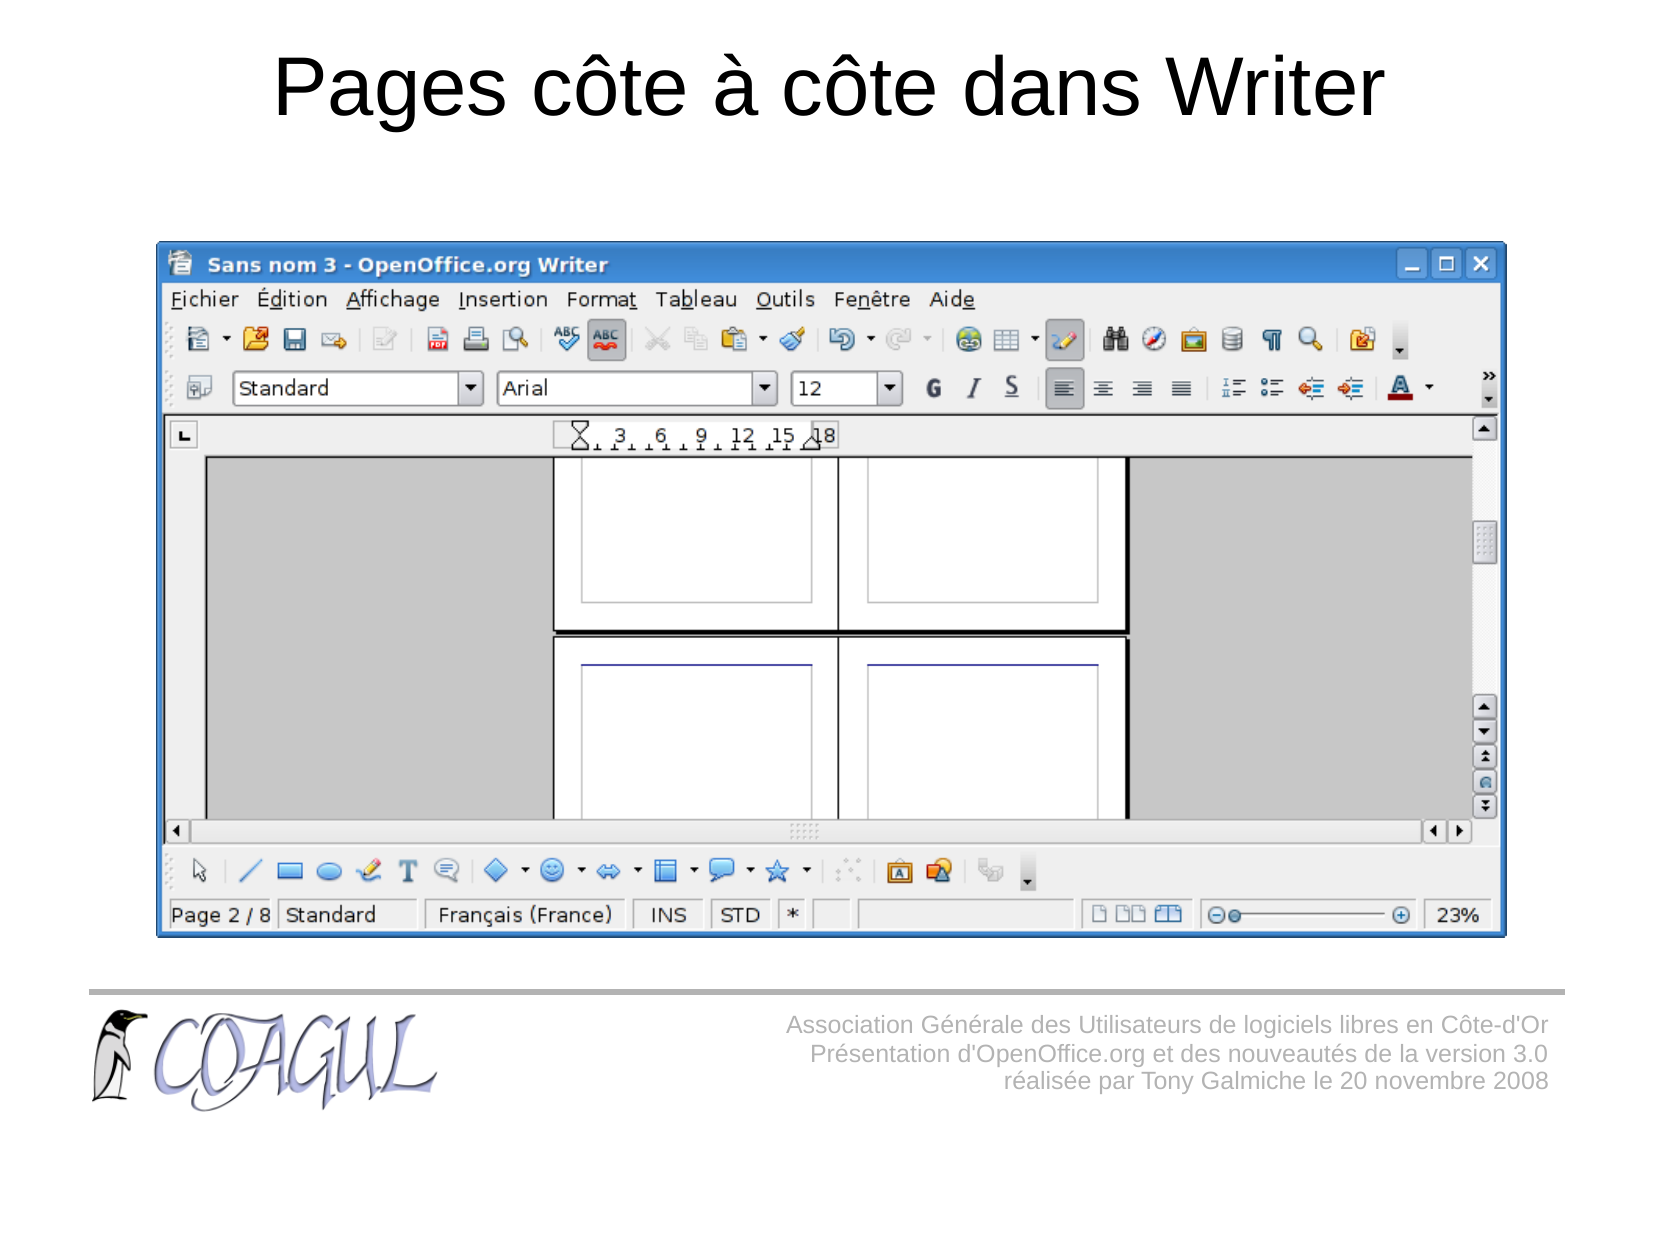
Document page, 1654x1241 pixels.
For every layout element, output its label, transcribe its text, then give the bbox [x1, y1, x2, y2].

picture [156, 241, 1507, 938]
picture [88, 1006, 443, 1117]
title Pages côte à côte dans Writer [88, 25, 1571, 148]
